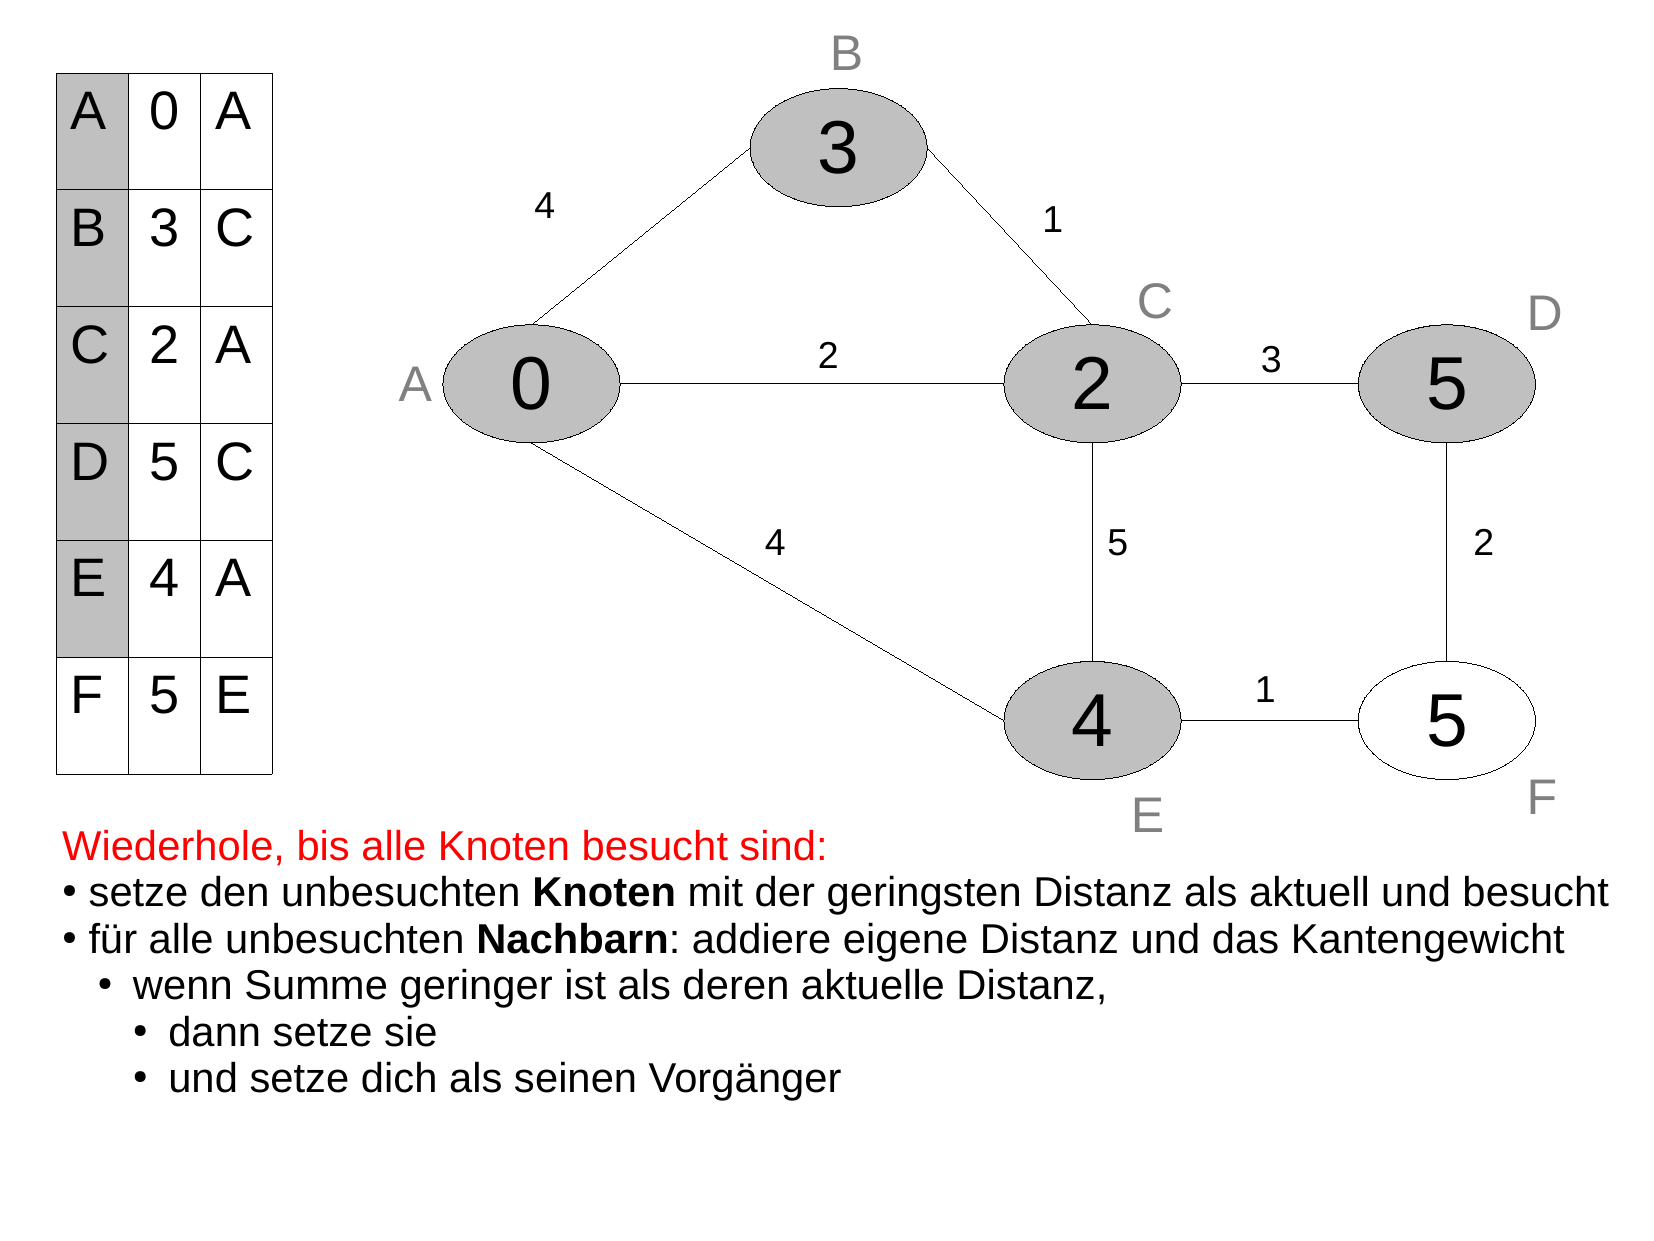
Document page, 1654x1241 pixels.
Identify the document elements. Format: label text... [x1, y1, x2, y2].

table_cell A [201, 541, 272, 657]
text_box 1 [1240, 661, 1300, 725]
table_cell C [57, 307, 128, 423]
text_box 5 [1358, 324, 1536, 443]
table_cell 4 [129, 541, 200, 657]
table_header A [201, 74, 272, 189]
text_box 0 [461, 324, 621, 443]
table_cell 5 [129, 424, 200, 540]
text_box 2 [803, 326, 863, 384]
text_box 2 [1003, 324, 1182, 443]
table_cell C [201, 190, 272, 306]
table_cell E [201, 658, 272, 774]
text_box F [1511, 761, 1601, 815]
text_box 2 [1458, 513, 1518, 585]
text_box C [1122, 265, 1211, 361]
text_box 1 [1027, 191, 1087, 249]
text_box 5 [1092, 513, 1152, 573]
table_header A [57, 74, 128, 189]
table_cell 3 [129, 190, 200, 306]
text_box 3 [750, 89, 928, 207]
table_cell D [57, 424, 128, 540]
text_box A [383, 348, 473, 426]
text_box 4 [750, 513, 810, 571]
table_cell A [201, 307, 272, 423]
table_cell B [57, 190, 128, 306]
table_cell 2 [129, 307, 200, 423]
text_box 5 [1358, 661, 1536, 780]
text_box D [1511, 277, 1601, 367]
text_box E [1116, 779, 1176, 815]
text_box B [814, 17, 904, 89]
table_cell C [201, 424, 272, 540]
table_cell F [57, 658, 128, 774]
table_cell E [57, 541, 128, 657]
table_header 0 [129, 74, 200, 189]
text_box 4 [1003, 661, 1182, 780]
table_cell 5 [129, 658, 200, 774]
text_box Wiederhole, bis alle Knoten besucht sind: setze den unbesuchten Knoten mit der geringsten Distanz als aktuell und besucht für alle unbesuchten Nachbarn: addiere eigene Distanz und das Kantengewicht wenn Summe geringer ist als deren aktuelle Distanz, dann setze sie und setze dich als seinen Vorgänger [47, 815, 1654, 1113]
text_box 4 [519, 177, 579, 235]
text_box 3 [1246, 330, 1306, 390]
